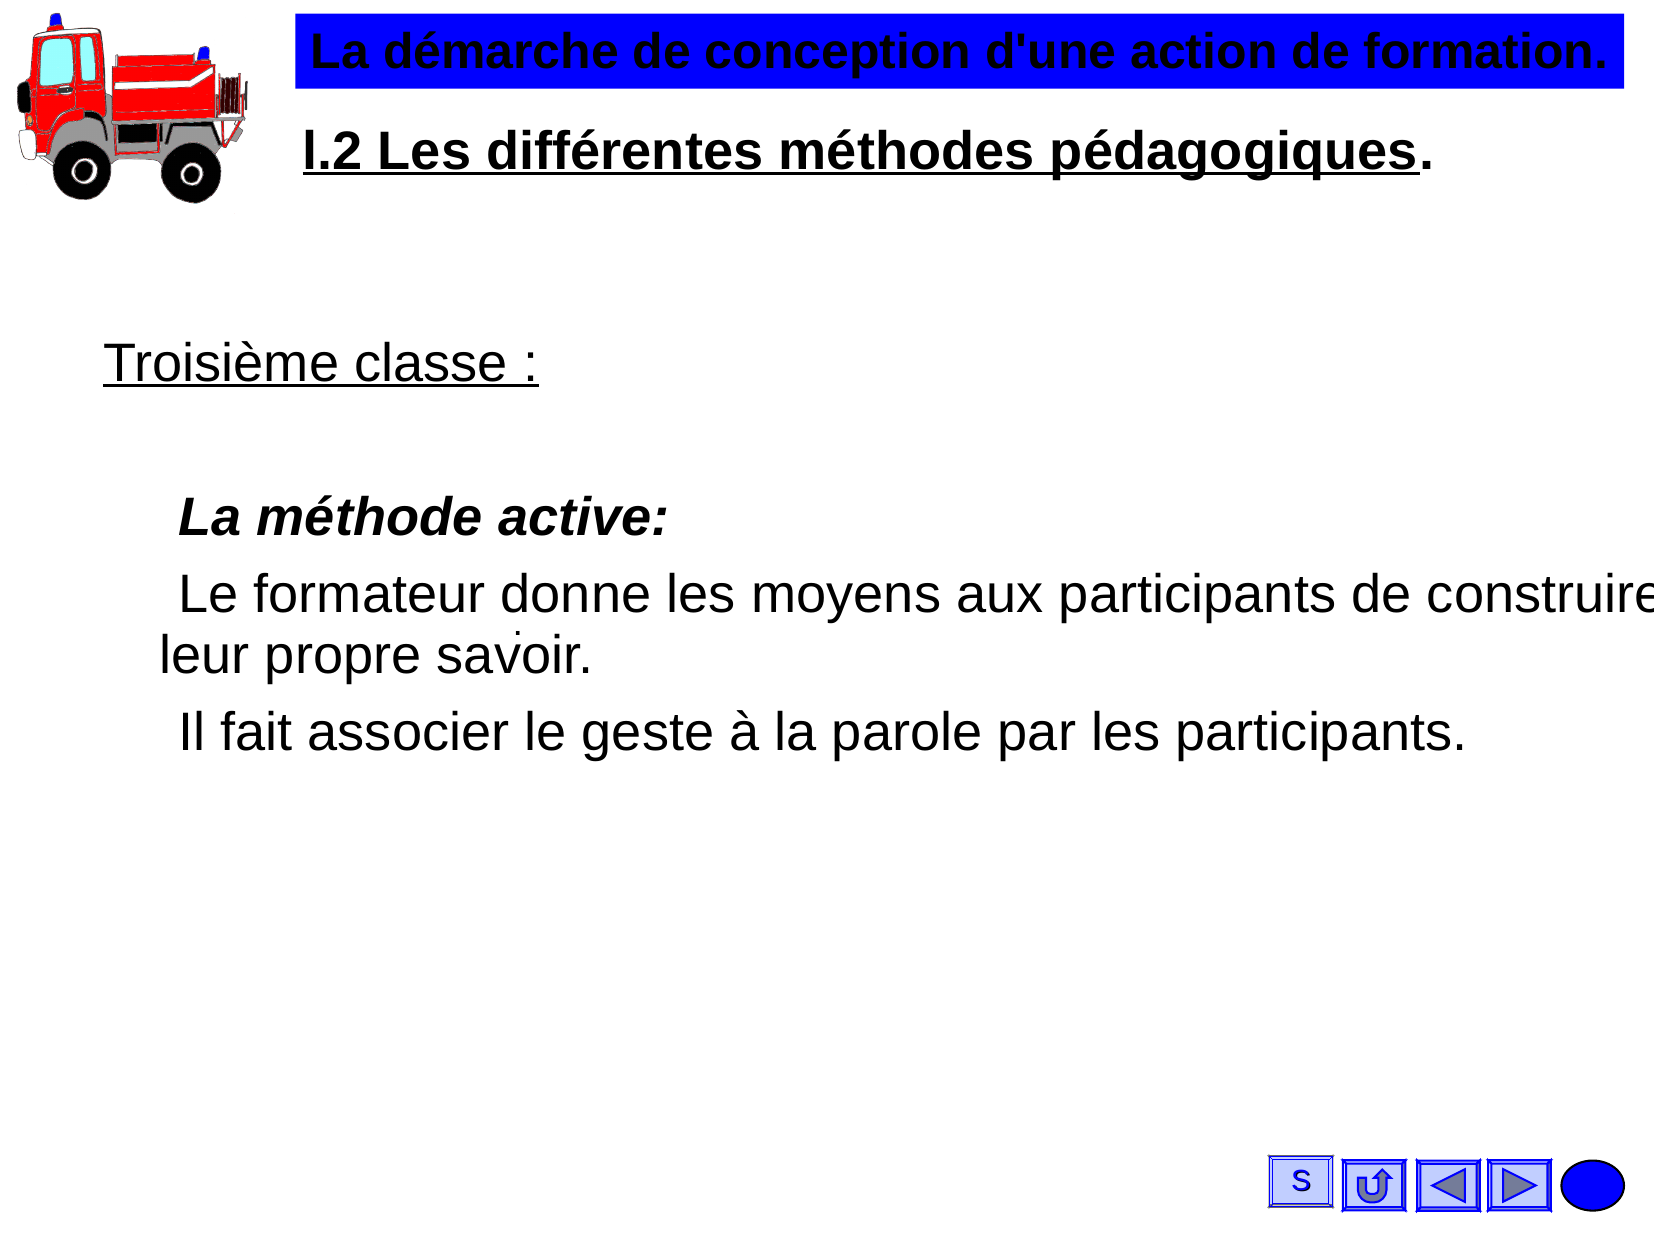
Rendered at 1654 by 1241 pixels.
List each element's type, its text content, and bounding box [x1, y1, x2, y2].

text_box [1561, 1160, 1625, 1211]
text_box l.2 Les différentes méthodes pédagogiques. [287, 112, 1450, 189]
picture [8, 8, 257, 216]
text_box Troisième classe : La méthode active: Le formateur donne les moyens aux participants de construire leur propre savoir. Il fait associer le geste à la parole par les participants. [88, 324, 1654, 828]
text_box La démarche de conception d'une action de formation. [295, 13, 1625, 89]
